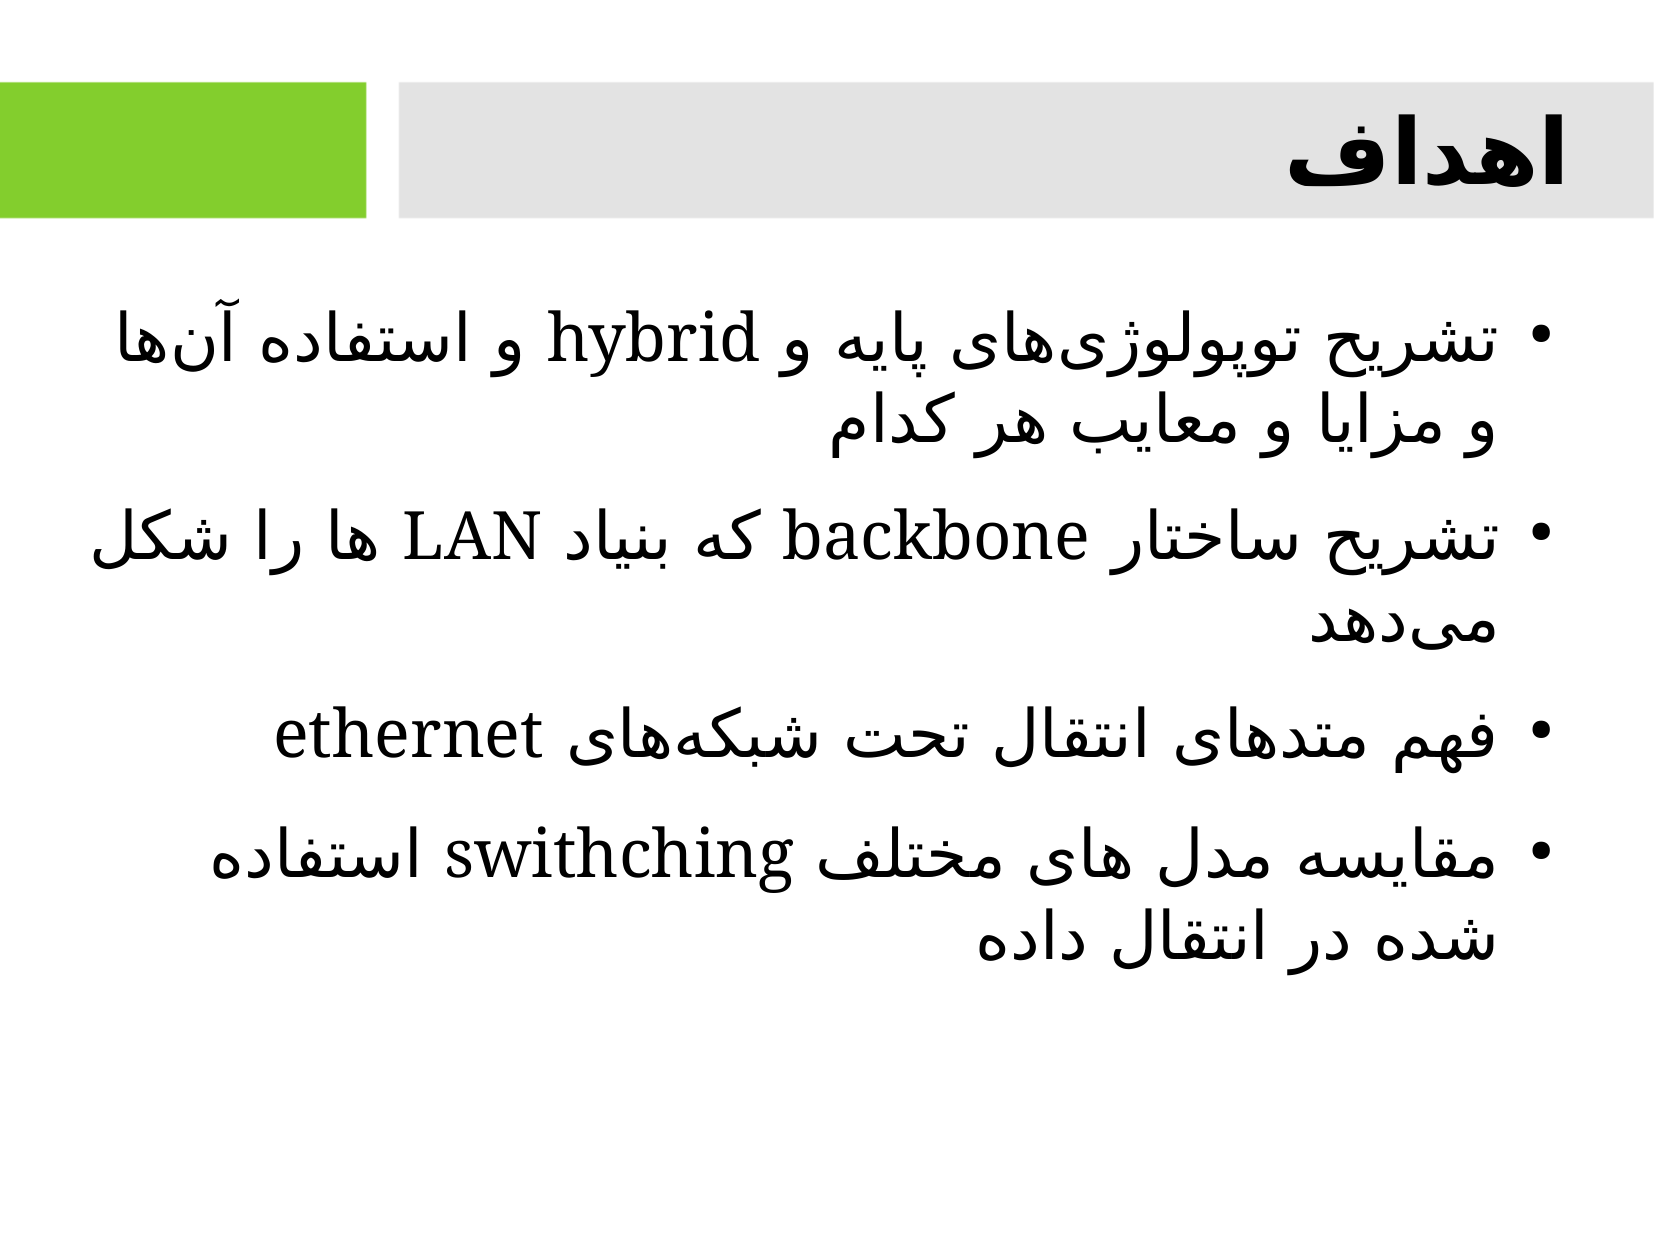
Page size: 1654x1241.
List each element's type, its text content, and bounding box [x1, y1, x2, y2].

title اهداف [82, 49, 1571, 257]
picture [0, 0, 1654, 1241]
list تشریح توپولوژی‌های پایه و hybrid و استفاده آن‌ها و مزایا و معایب هر کدام تشریح ساختار backbone که بنیاد LAN ها را شکل می‌دهد فهم متدهای انتقال تحت شبکه‌های ethernet مقایسه مدل های مختلف swithching استفاده شده در انتقال داده [82, 290, 1571, 1182]
